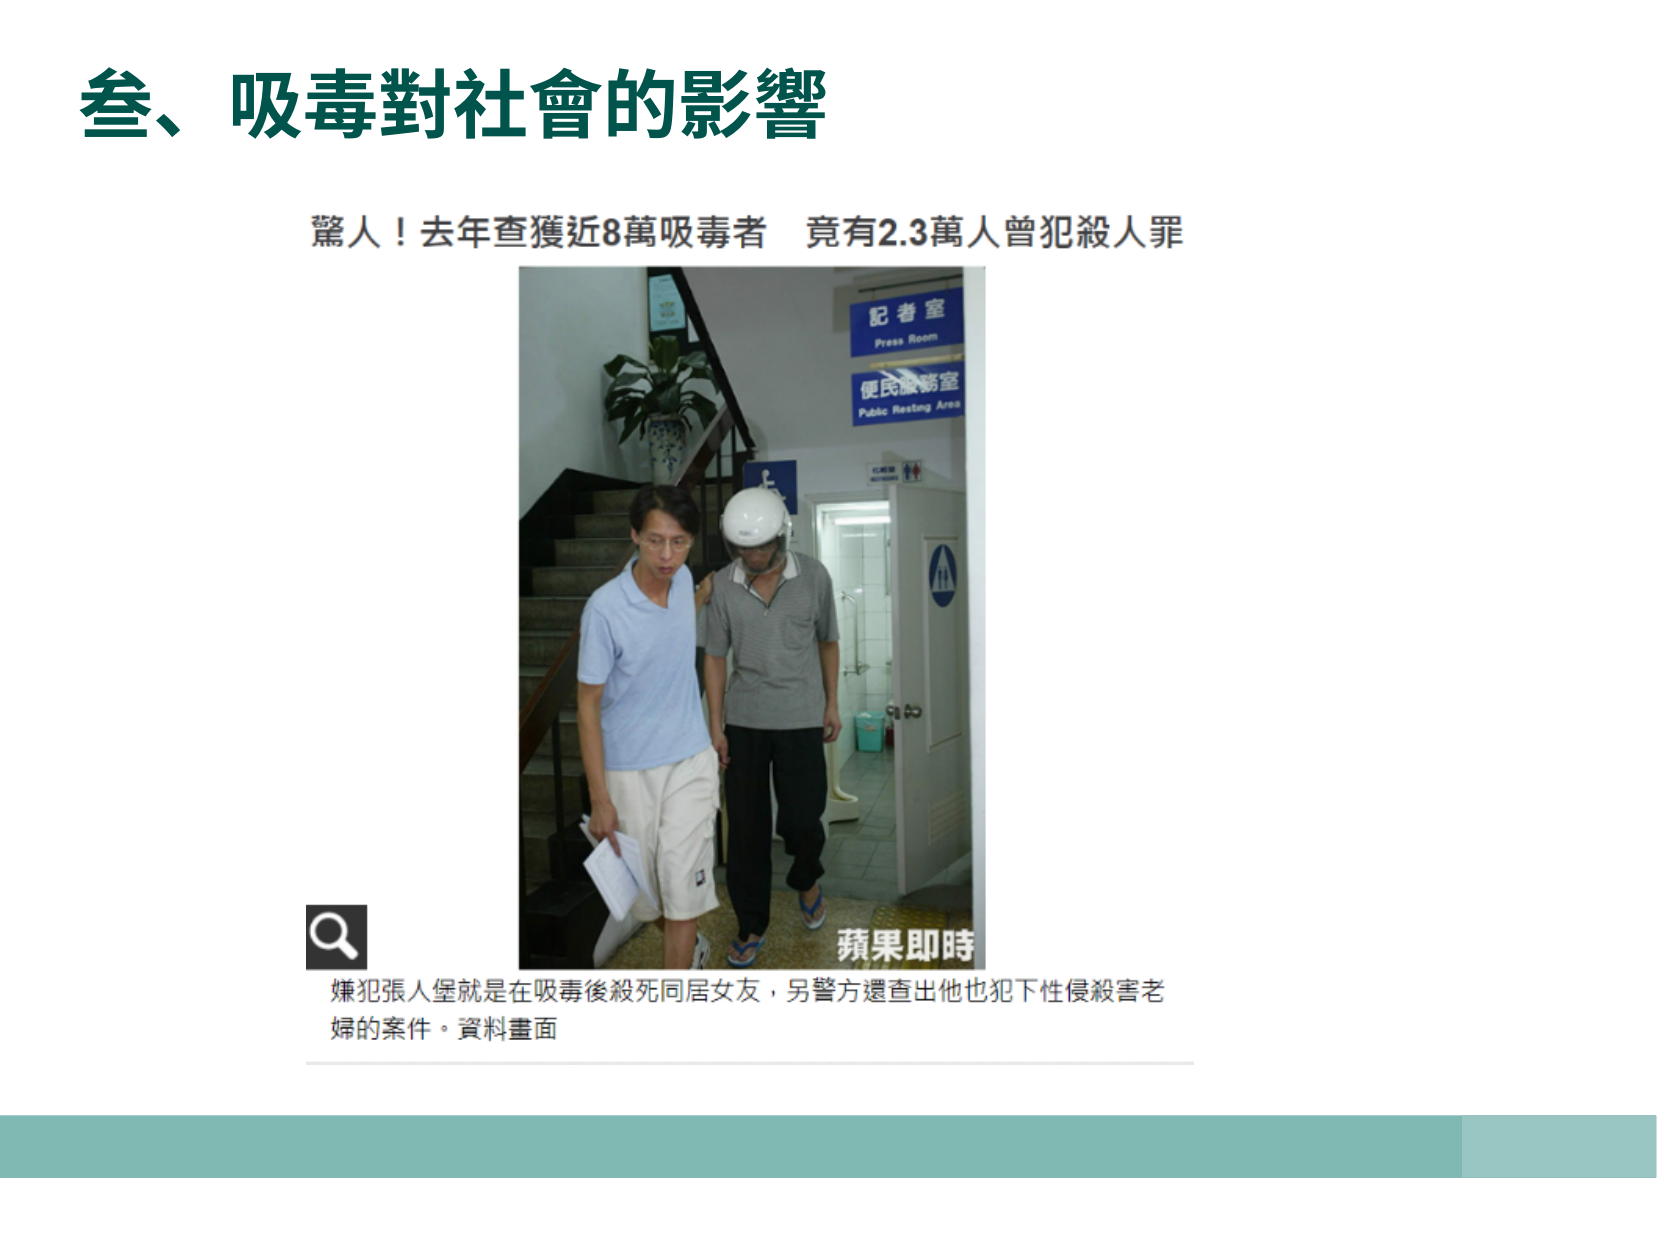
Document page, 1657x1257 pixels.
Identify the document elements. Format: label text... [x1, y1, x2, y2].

picture [306, 203, 1194, 1065]
text_box 叁、吸毒對社會的影響 [61, 25, 1561, 180]
